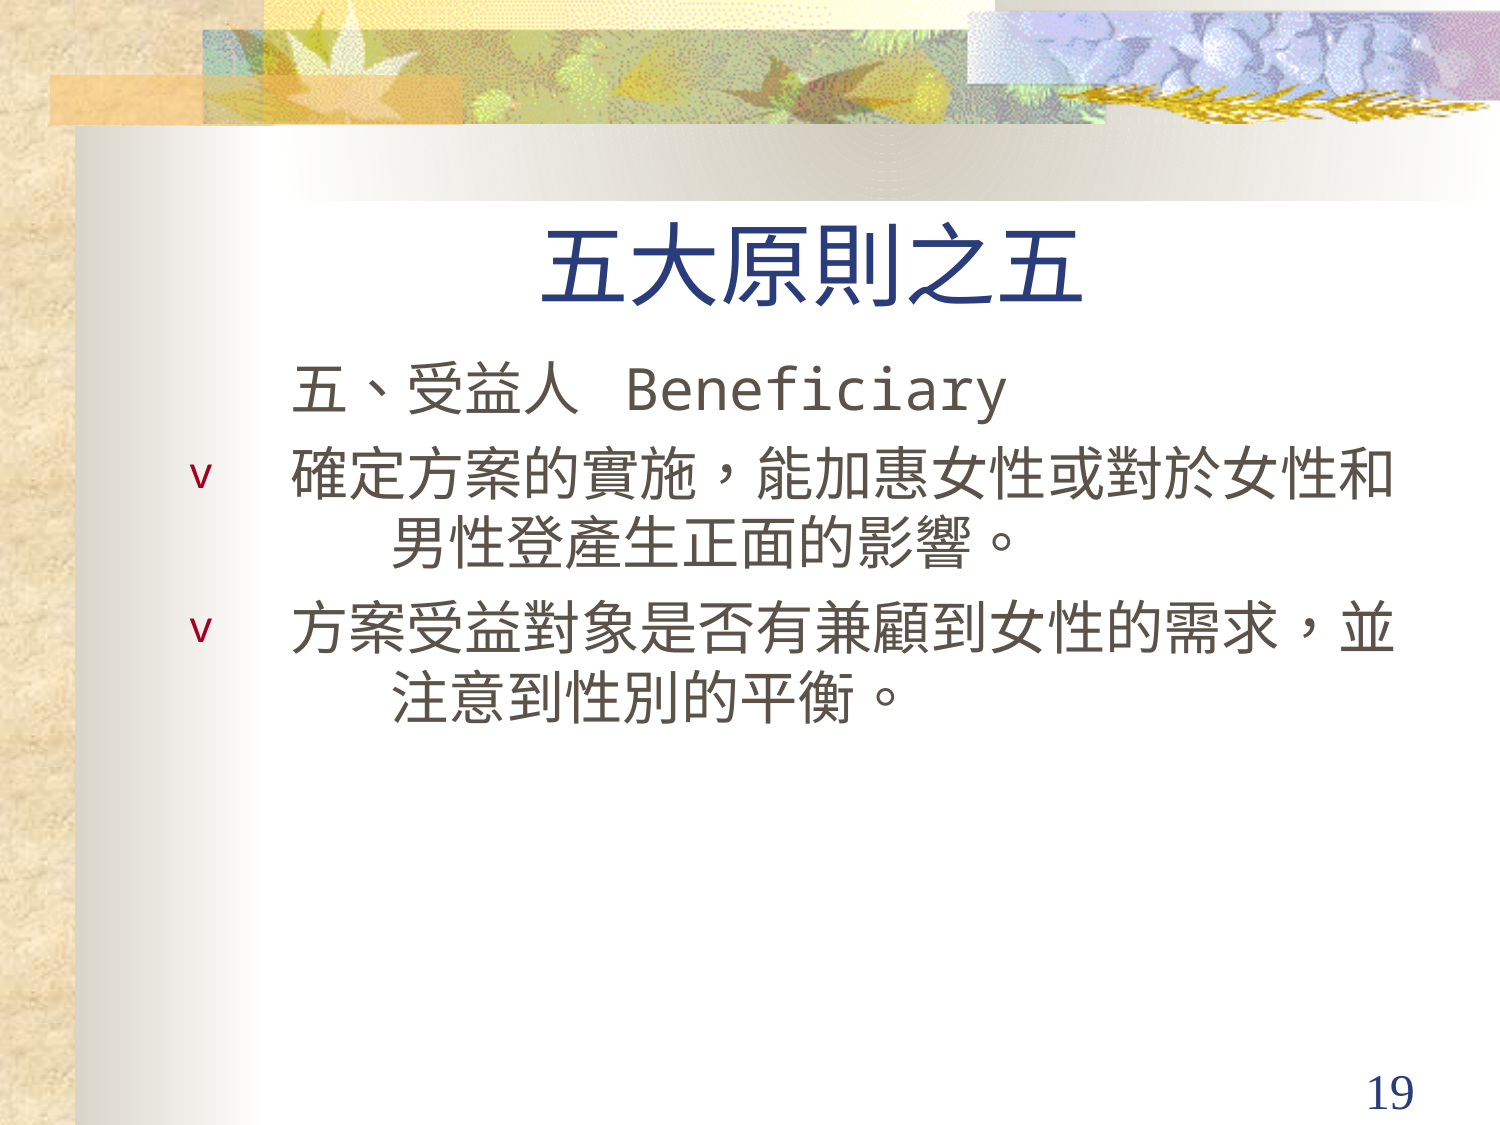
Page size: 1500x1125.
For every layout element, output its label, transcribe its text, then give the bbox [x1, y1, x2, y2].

text_box [1350, 1052, 1500, 1125]
title 五大原則之五 [174, 137, 1450, 325]
list 五、受益人 Beneficiary 確定方案的實施，能加惠女性或對於女性和男性登產生正面的影響。 方案受益對象是否有兼顧到女性的需求，並注意到性別的平衡。 [174, 344, 1450, 1020]
